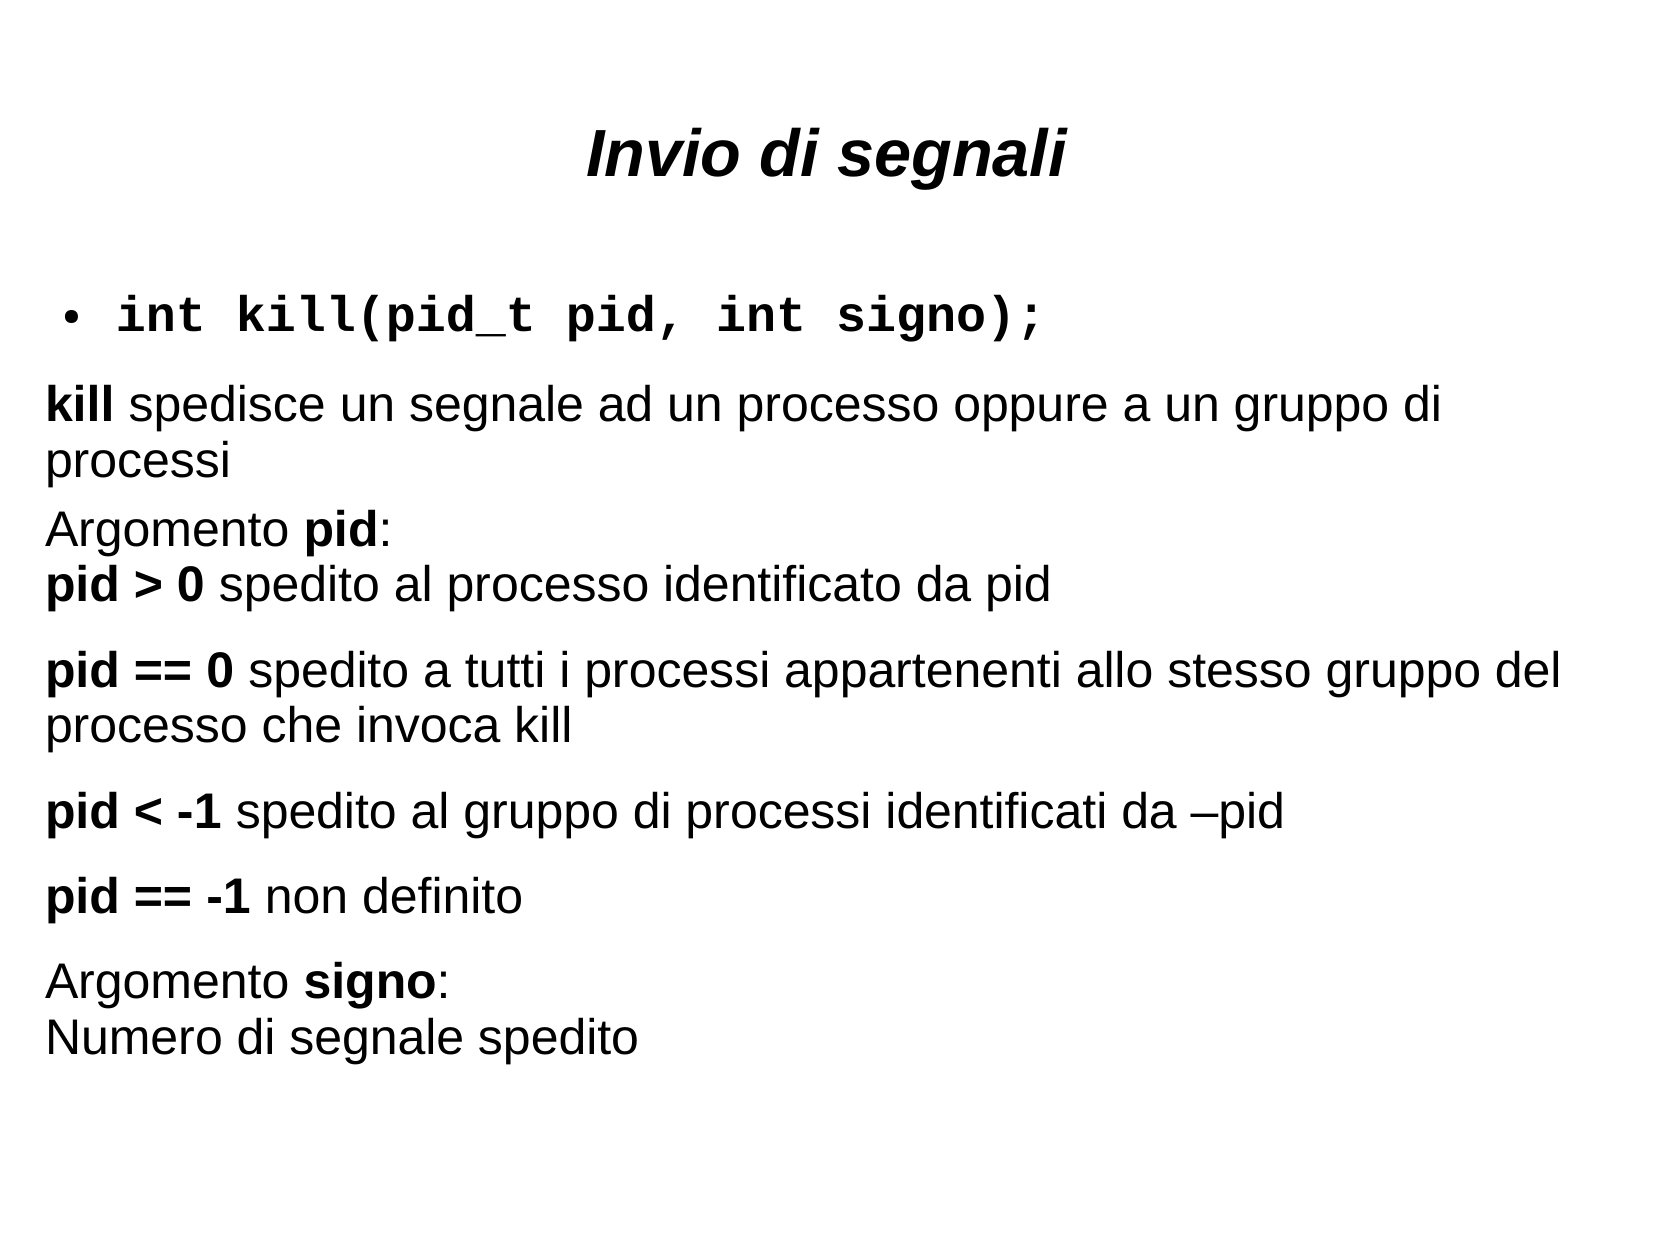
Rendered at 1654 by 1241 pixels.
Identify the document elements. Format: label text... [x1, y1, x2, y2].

title Invio di segnali [82, 49, 1571, 257]
list int kill(pid_t pid, int signo); kill spedisce un segnale ad un processo oppure a un gruppo di processi Argomento pid: pid > 0 spedito al processo identificato da pid pid == 0 spedito a tutti i processi appartenenti allo stesso gruppo del processo che invoca kill pid < -1 spedito al gruppo di processi identificati da –pid pid == -1 non definito Argomento signo: Numero di segnale spedito [45, 290, 1621, 1171]
